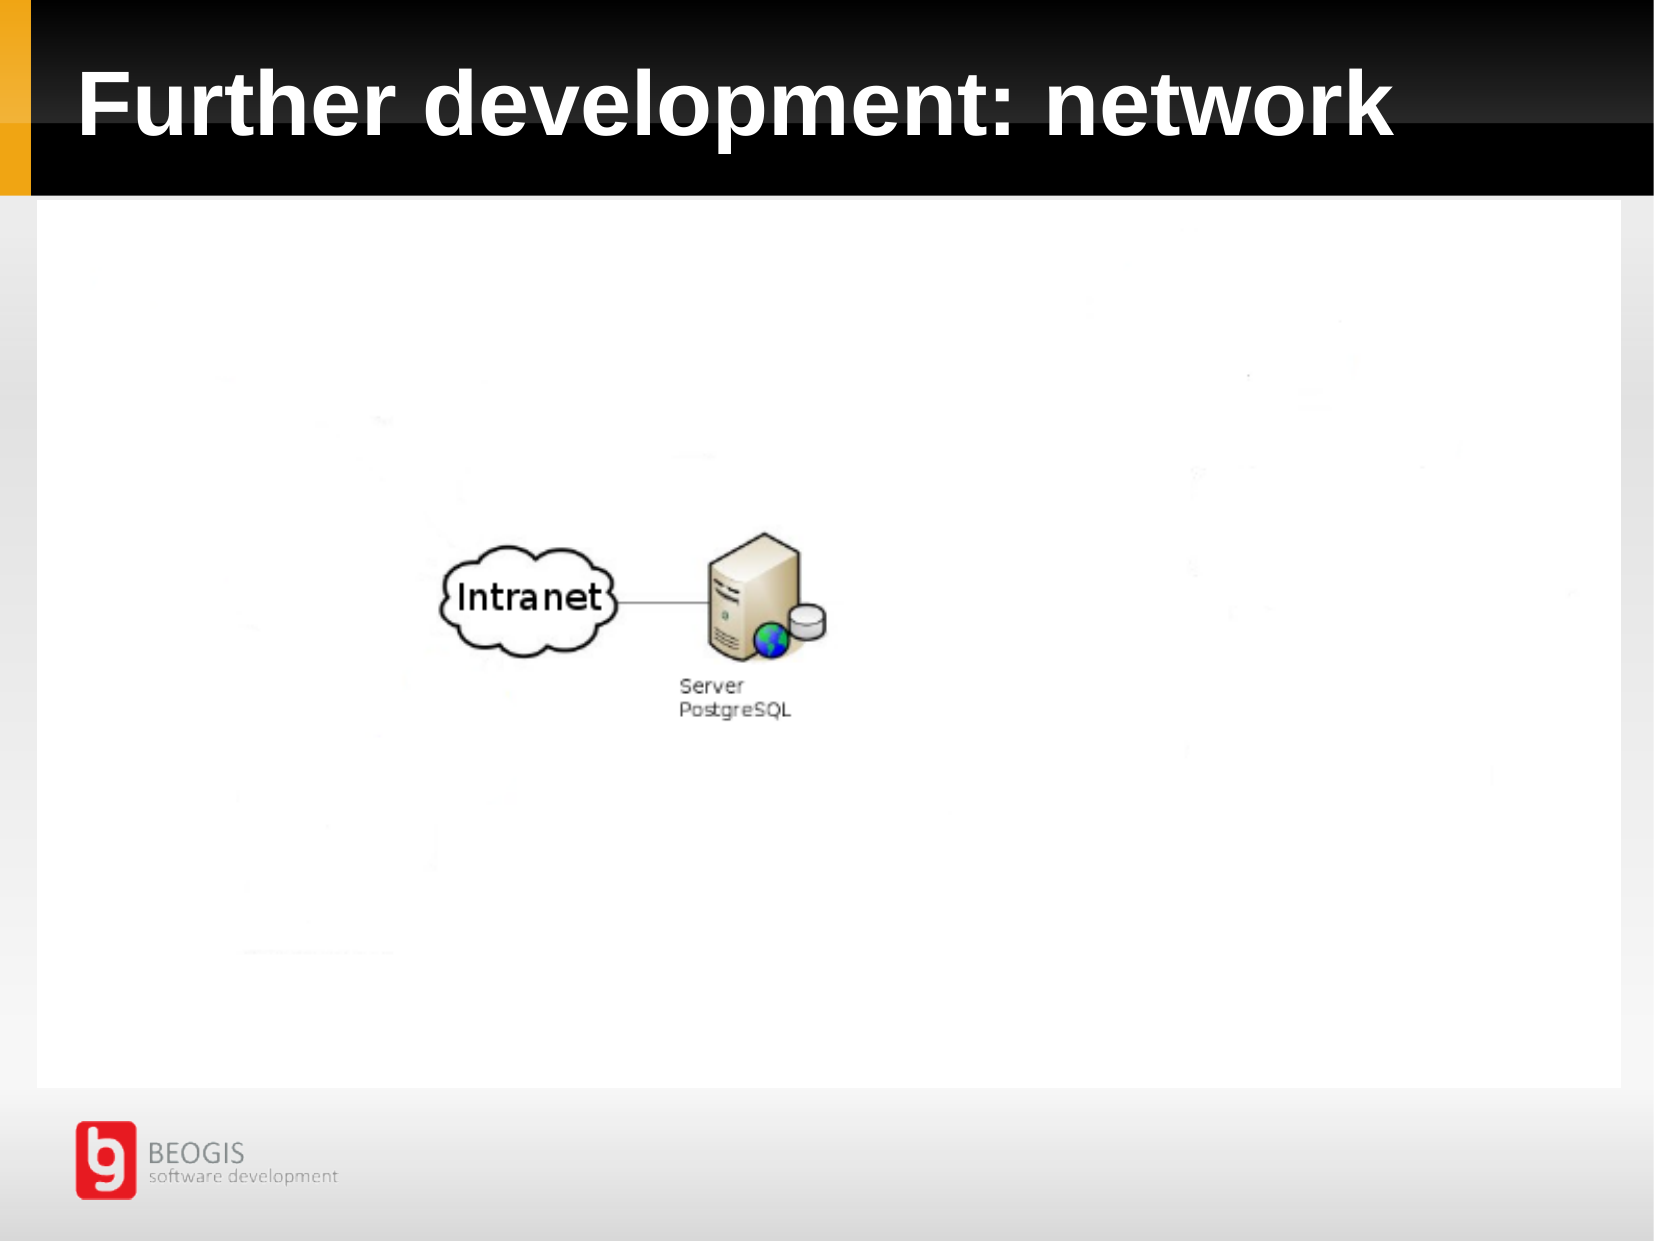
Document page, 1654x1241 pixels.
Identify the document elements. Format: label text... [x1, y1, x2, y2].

title Further development: network [76, 7, 1565, 200]
picture [0, 0, 1654, 1241]
